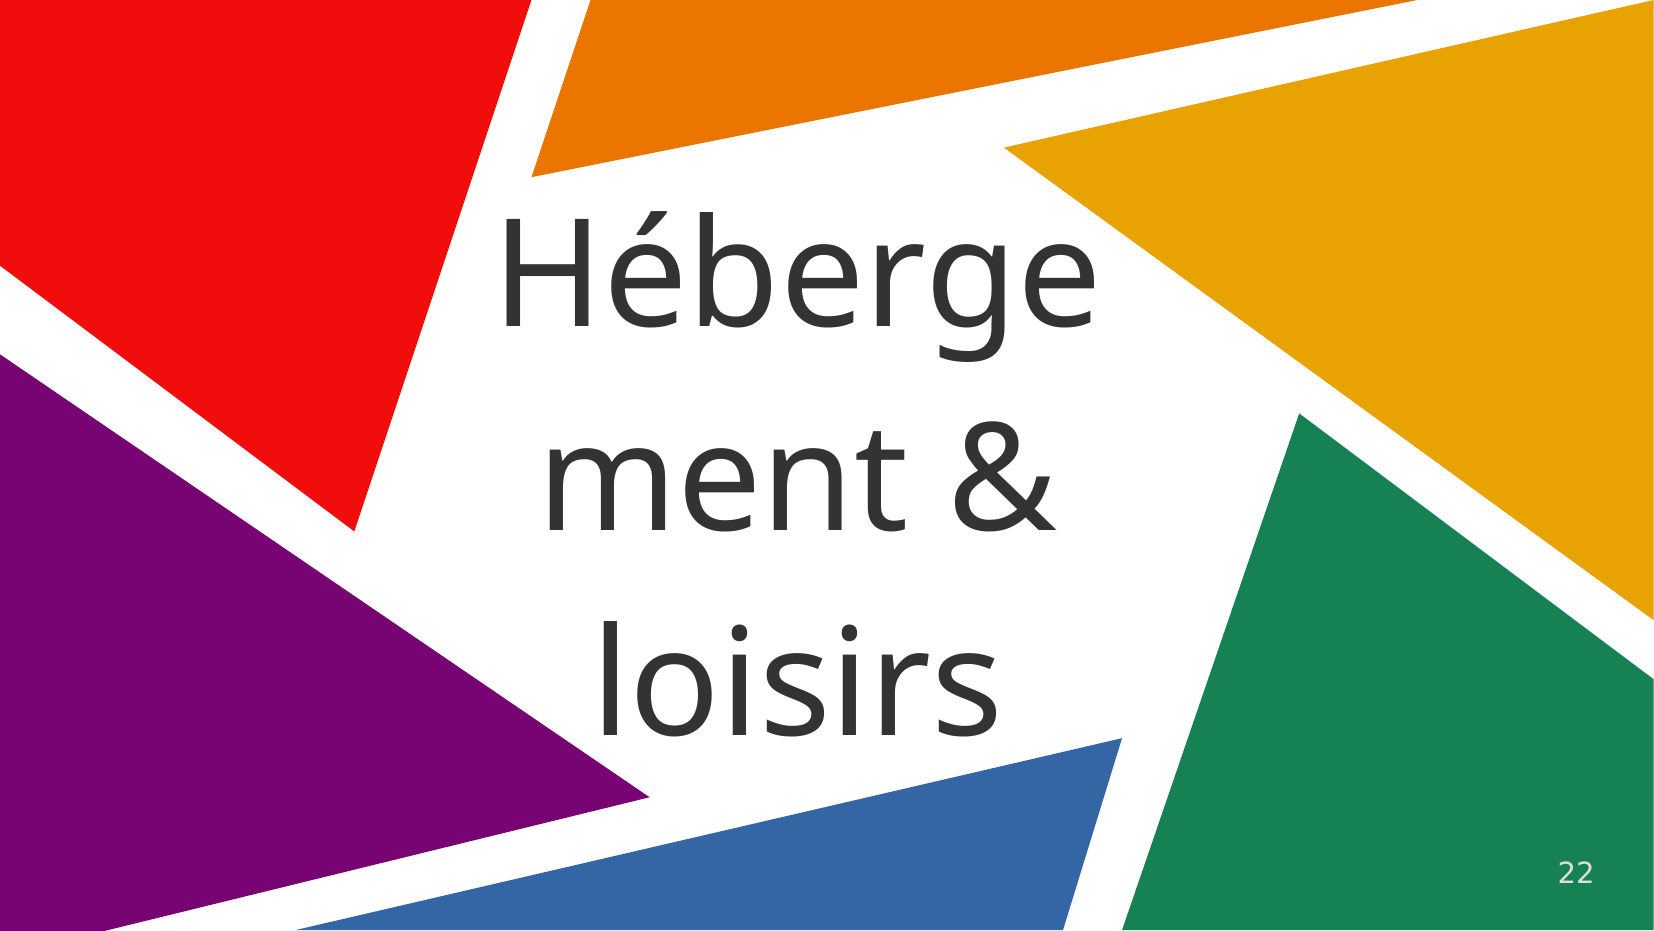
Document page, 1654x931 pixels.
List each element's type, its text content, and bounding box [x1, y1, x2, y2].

title Hébergement & loisirs [442, 295, 1152, 650]
